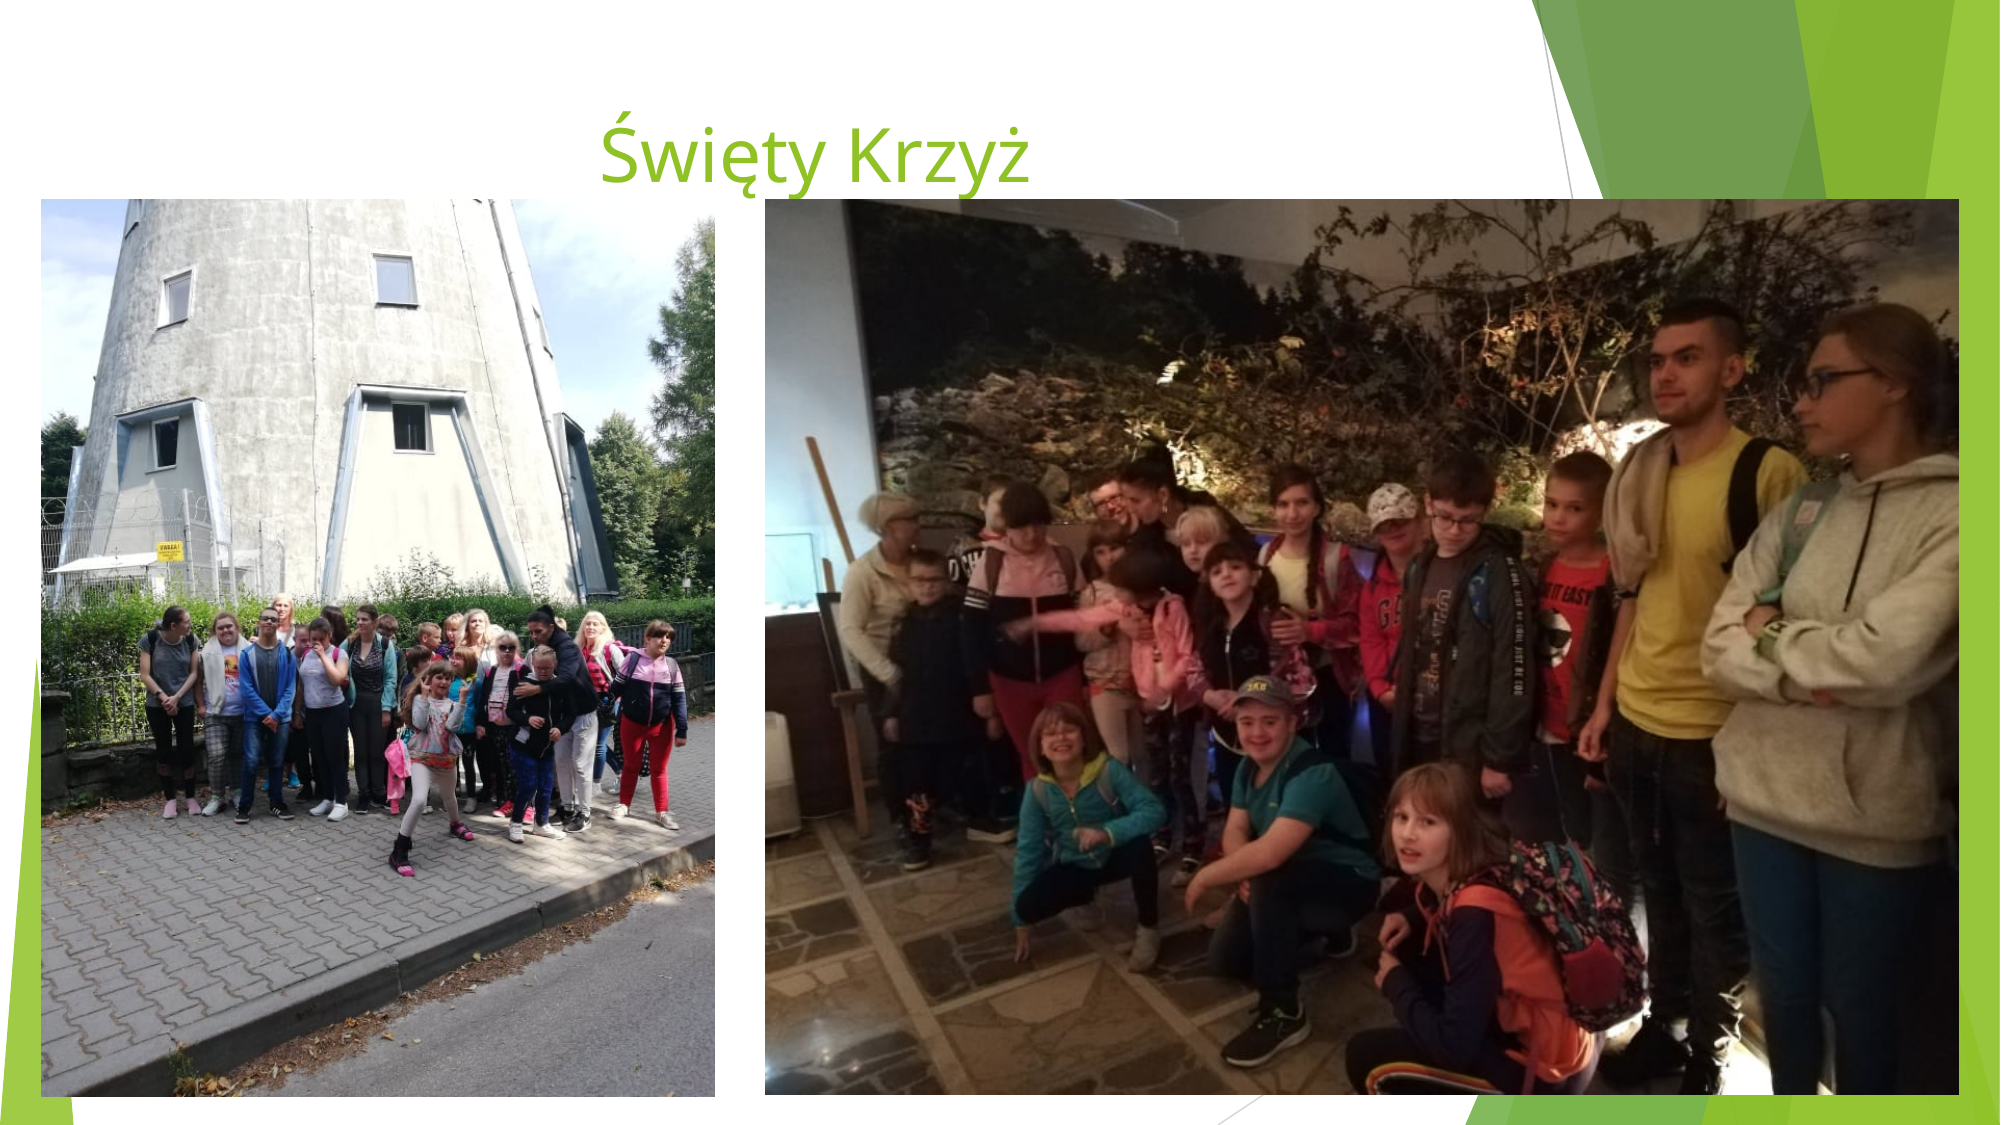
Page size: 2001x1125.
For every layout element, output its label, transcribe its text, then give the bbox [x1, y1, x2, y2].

picture [765, 199, 1959, 1095]
title Święty Krzyż [111, 99, 1522, 317]
picture [41, 199, 715, 1097]
